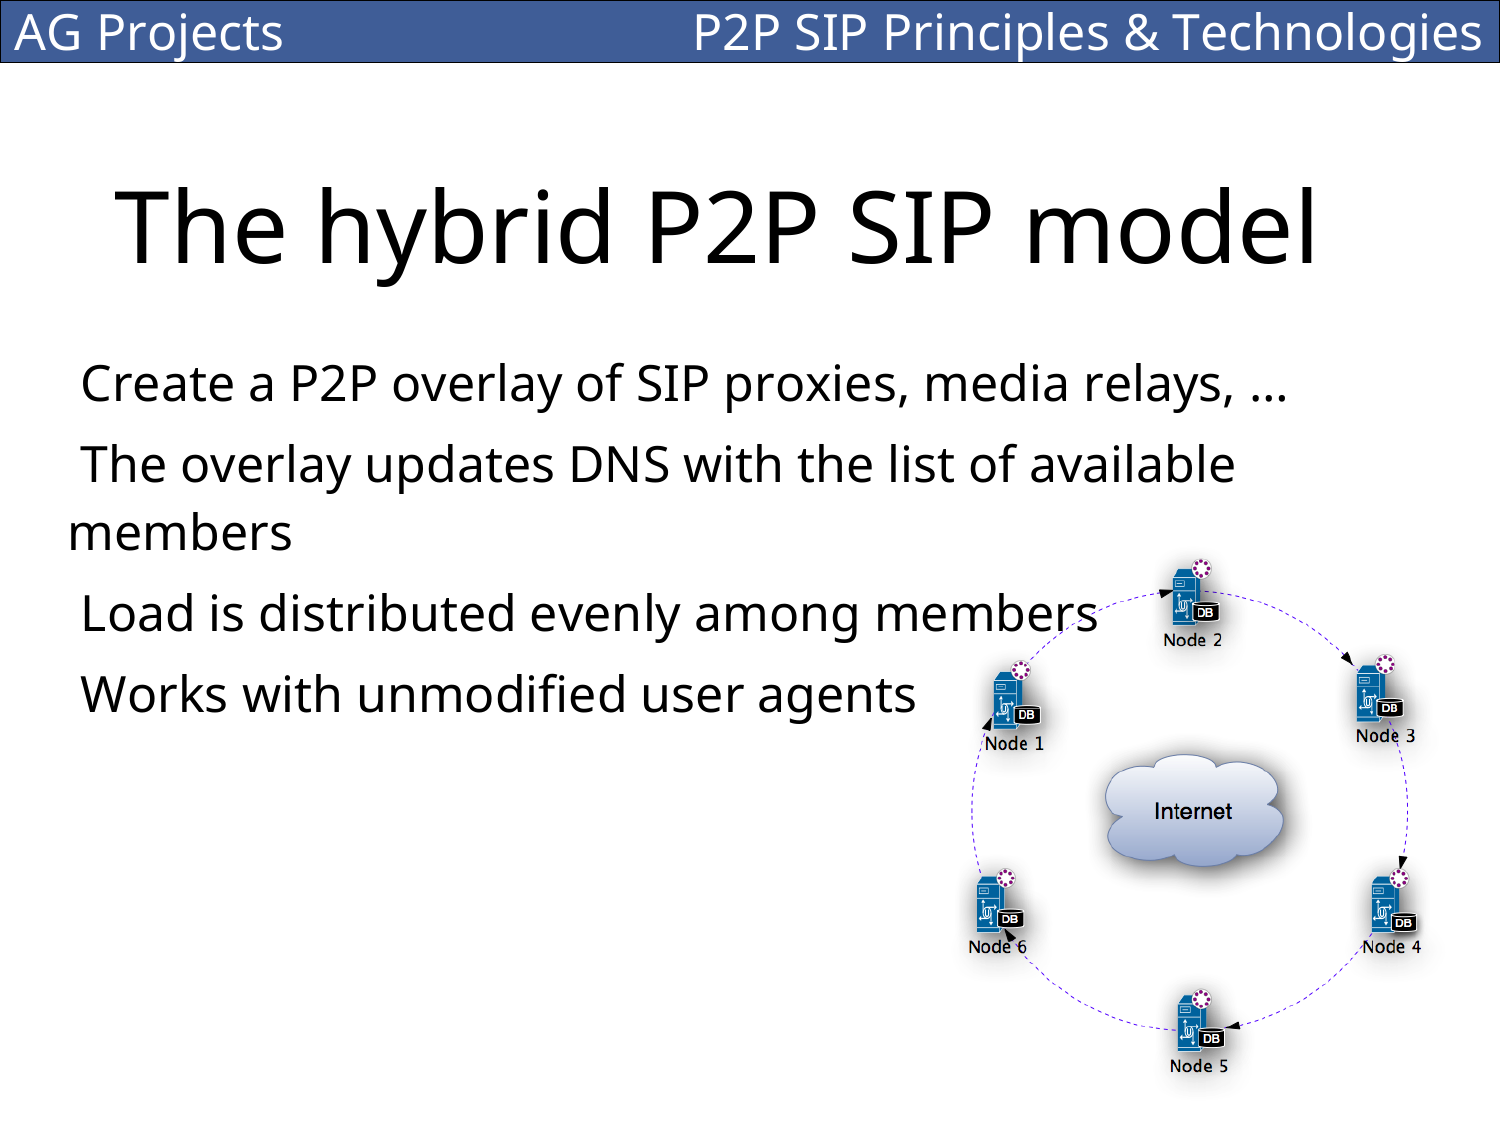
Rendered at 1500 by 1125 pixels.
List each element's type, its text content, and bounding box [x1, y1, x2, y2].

text_box The hybrid P2P SIP model [100, 148, 1459, 282]
text_box Create a P2P overlay of SIP proxies, media relays, … The overlay updates DNS with the list of available members Load is distributed evenly among members Works with unmodified user agents [53, 340, 1447, 735]
picture [916, 538, 1481, 1112]
